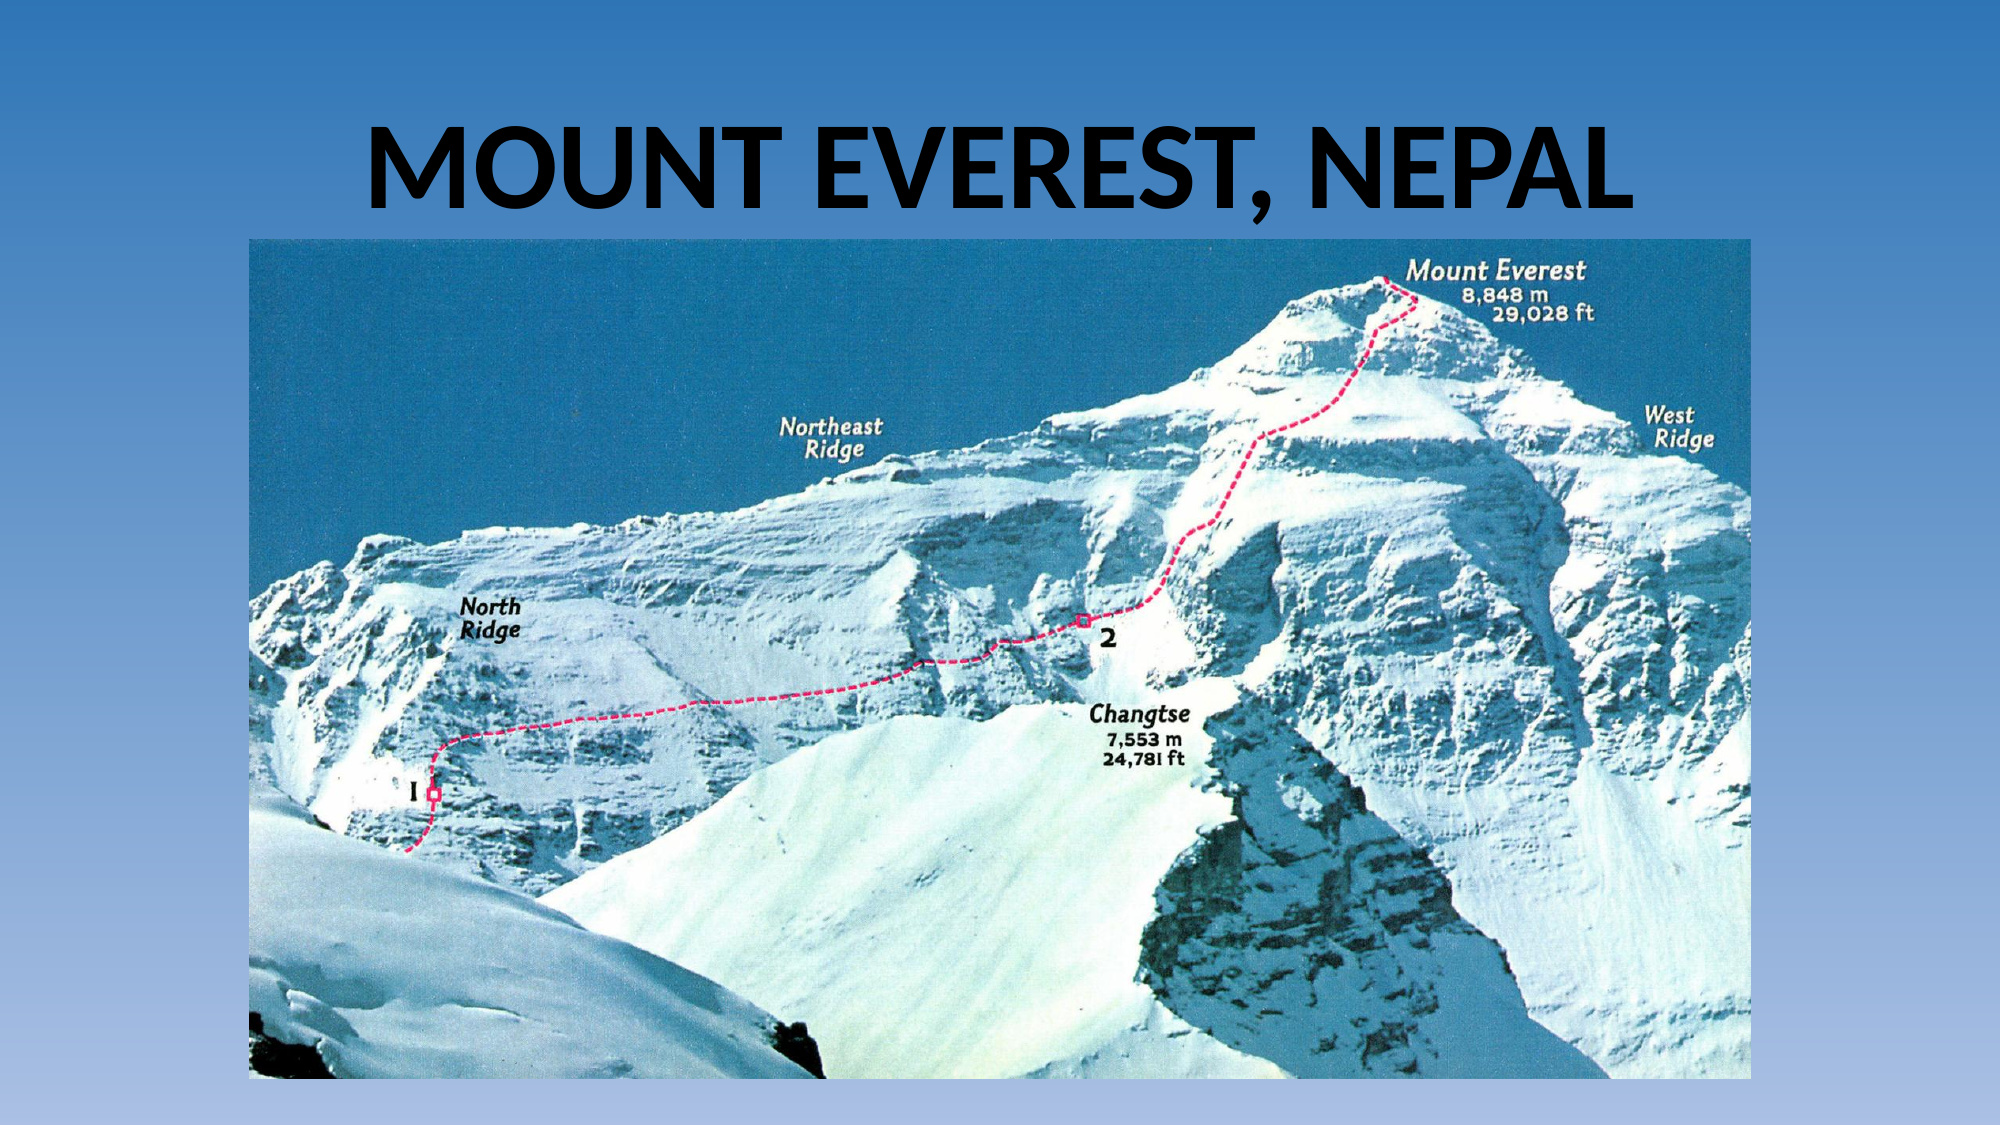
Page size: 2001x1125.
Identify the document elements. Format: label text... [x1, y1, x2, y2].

title MOUNT EVEREST, NEPAL [137, 59, 1863, 278]
picture [249, 239, 1751, 1079]
